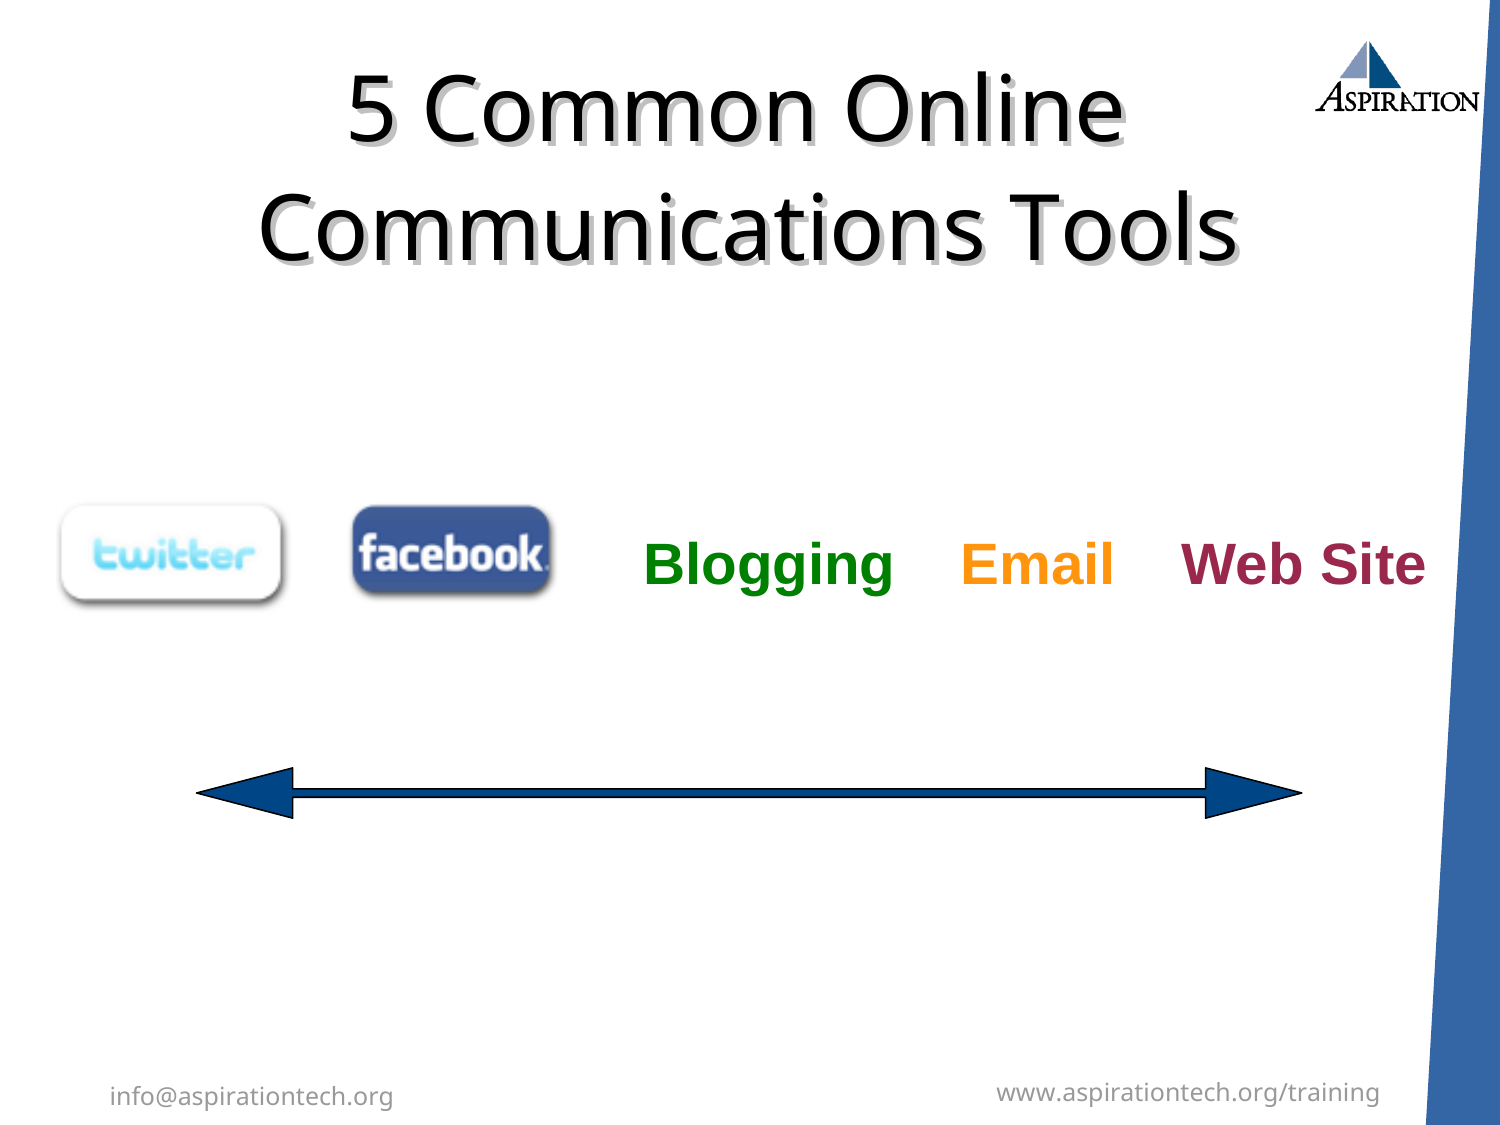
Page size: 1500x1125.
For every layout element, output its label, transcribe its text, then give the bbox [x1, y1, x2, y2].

picture [347, 499, 560, 606]
picture [1315, 41, 1480, 120]
picture [55, 497, 293, 616]
title 5 Common Online Communications Tools [49, 66, 1448, 254]
text_box [196, 767, 1302, 819]
text_box Blogging Email Web Site [628, 542, 1410, 619]
